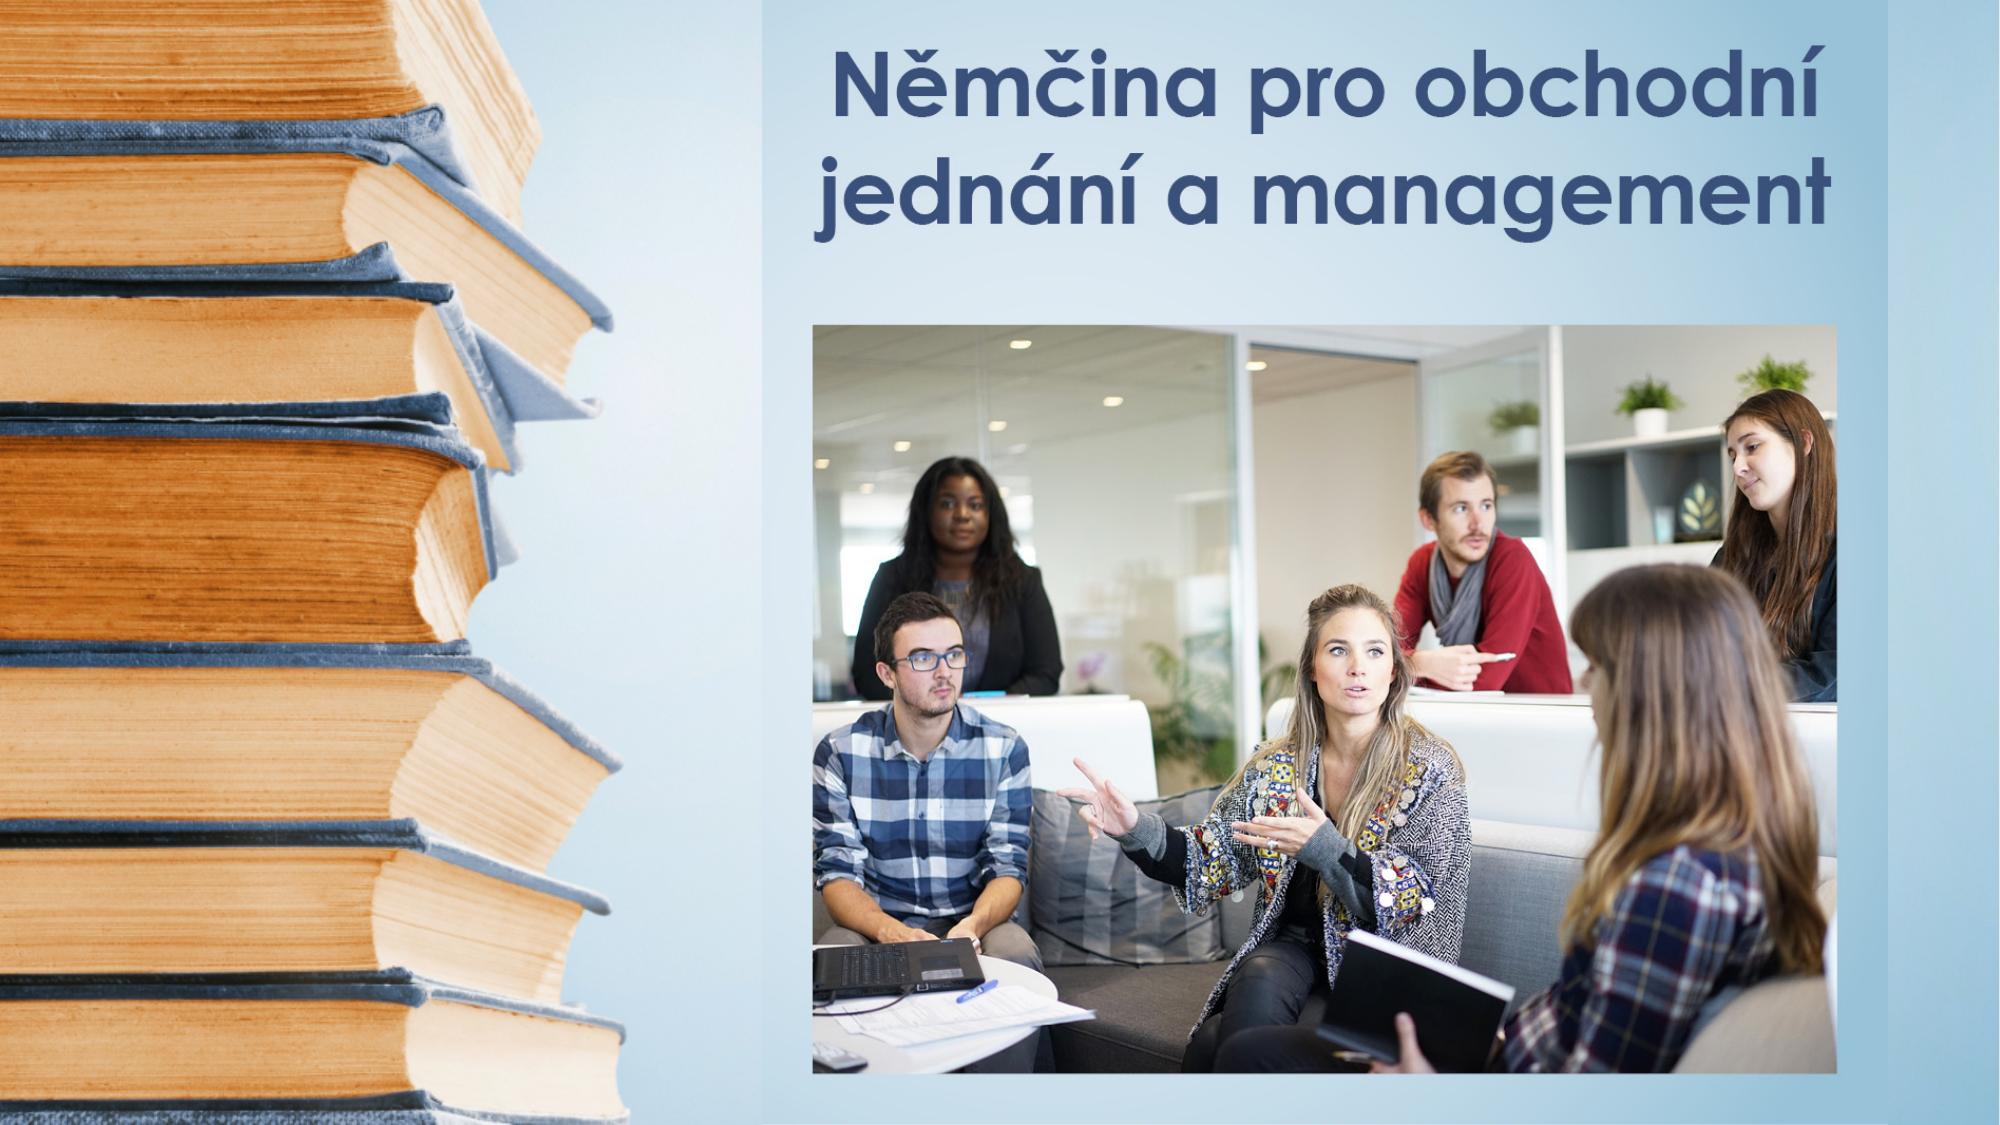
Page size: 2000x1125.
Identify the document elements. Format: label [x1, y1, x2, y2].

picture [762, 0, 1888, 1125]
